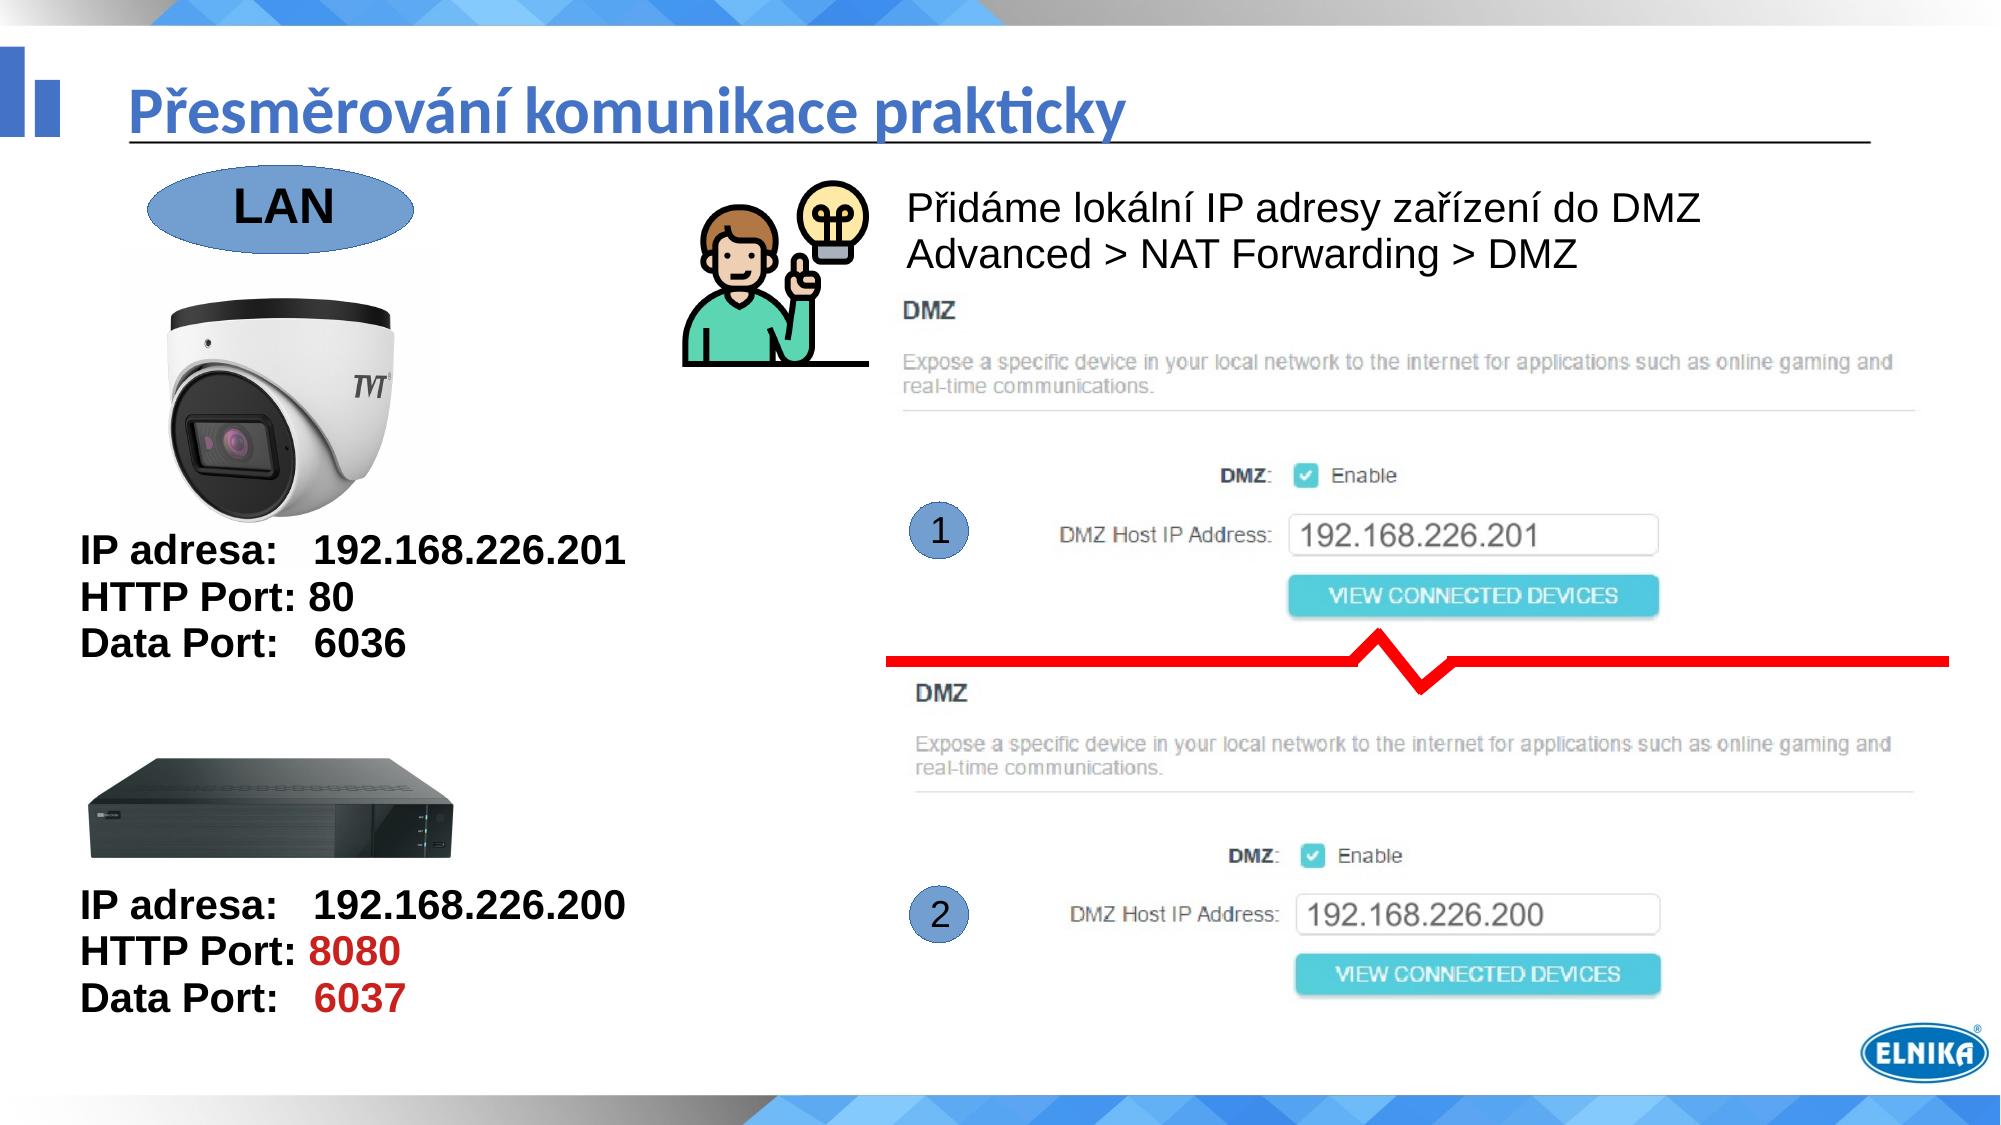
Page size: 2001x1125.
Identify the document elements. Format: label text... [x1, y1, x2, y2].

text_box IP adresa: 192.168.226.200 HTTP Port: 8080 Data Port: 6037 [64, 874, 656, 1075]
text_box 2 [915, 885, 1004, 943]
text_box IP adresa: 192.168.226.201 HTTP Port: 80 Data Port: 6036 [64, 519, 656, 721]
text_box [378, 179, 414, 240]
text_box LAN [218, 171, 378, 243]
text_box [909, 513, 915, 547]
picture [0, 0, 2001, 1125]
text_box Přidáme lokální IP adresy zařízení do DMZ Advanced > NAT Forwarding > DMZ [885, 171, 1920, 338]
text_box Přesměrování komunikace prakticky [78, 58, 1211, 154]
text_box [909, 897, 915, 931]
text_box 1 [915, 501, 1004, 559]
text_box [147, 165, 369, 254]
